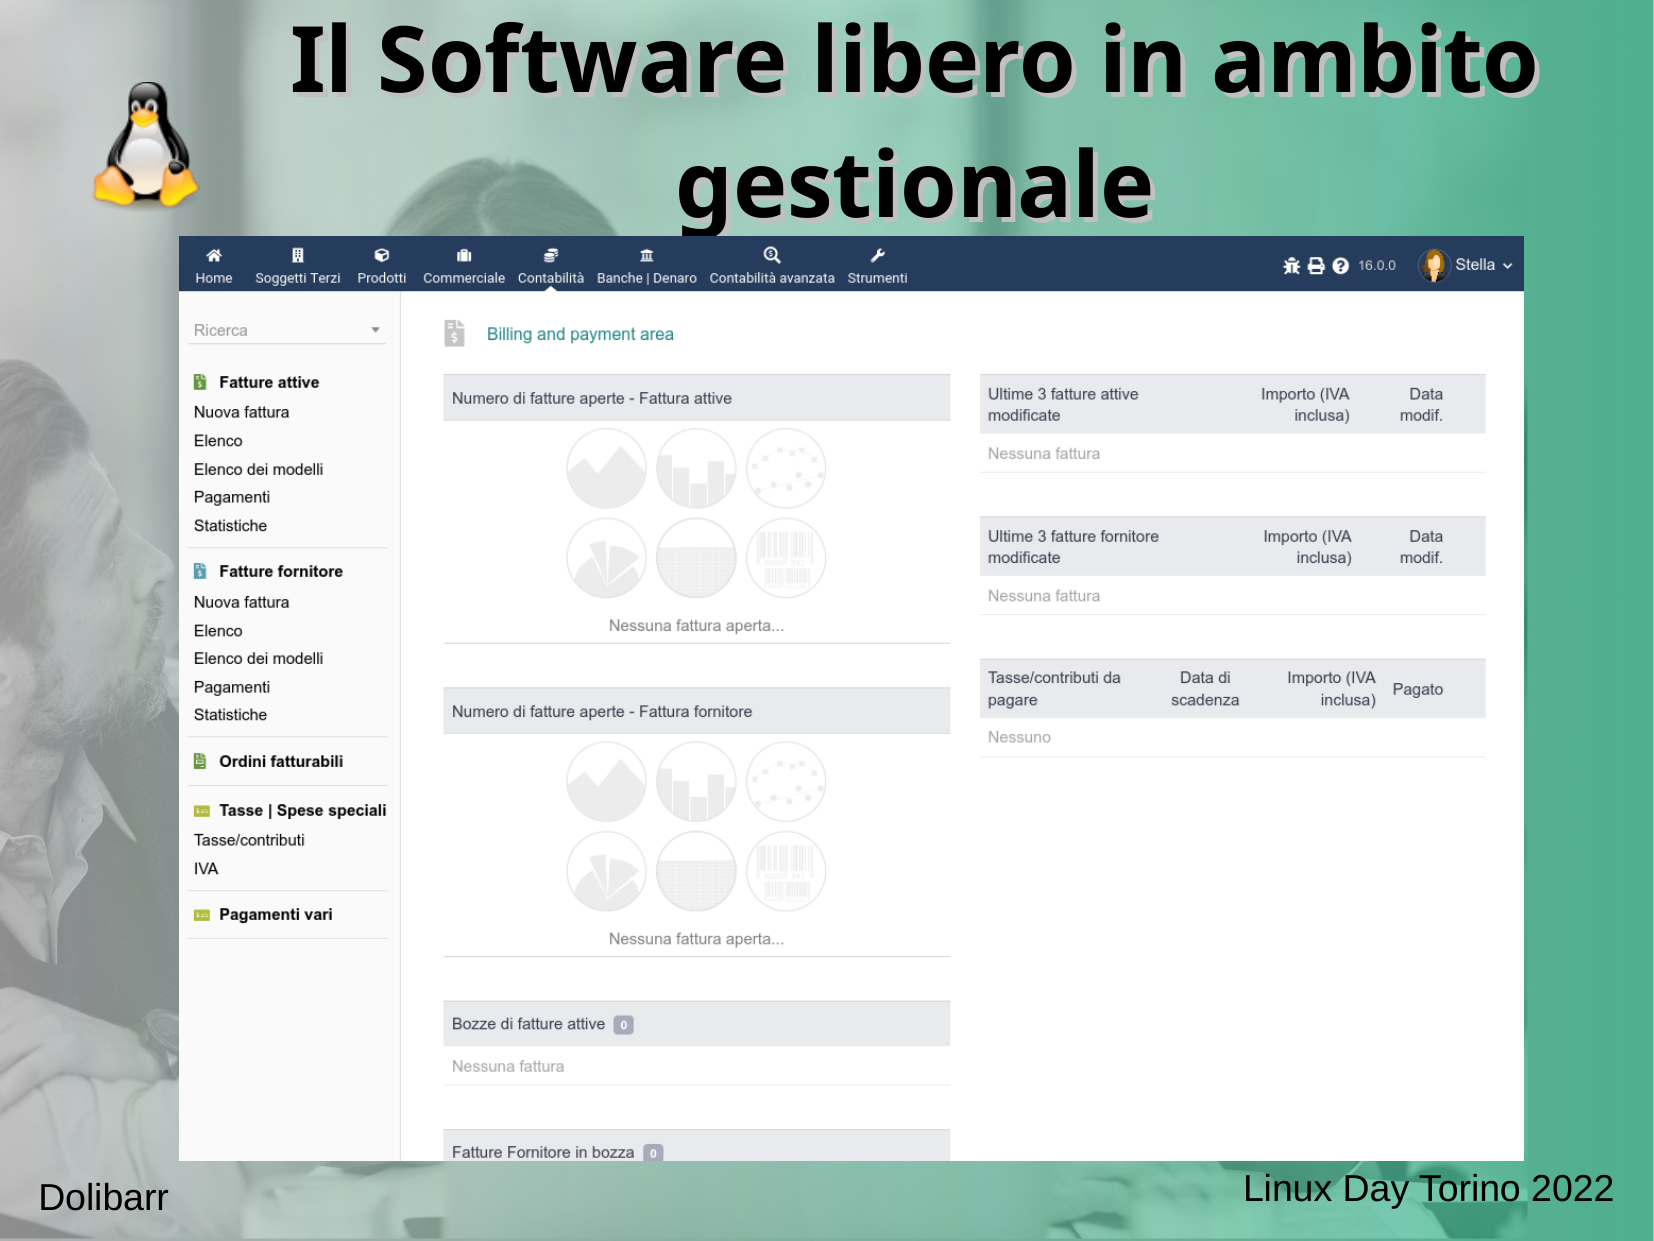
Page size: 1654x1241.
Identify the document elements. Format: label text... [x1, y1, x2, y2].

table_cell [130, 702, 179, 766]
title Il Software libero in ambito gestionale [259, 17, 1571, 222]
table_cell [130, 574, 179, 638]
picture [0, 0, 1654, 1241]
table_cell [130, 766, 179, 830]
table_cell [130, 638, 179, 702]
text_box Linux Day Torino 2022 [1228, 1159, 1630, 1217]
table_cell [130, 510, 179, 574]
text_box Dolibarr [23, 1169, 185, 1227]
table_header [130, 410, 179, 510]
